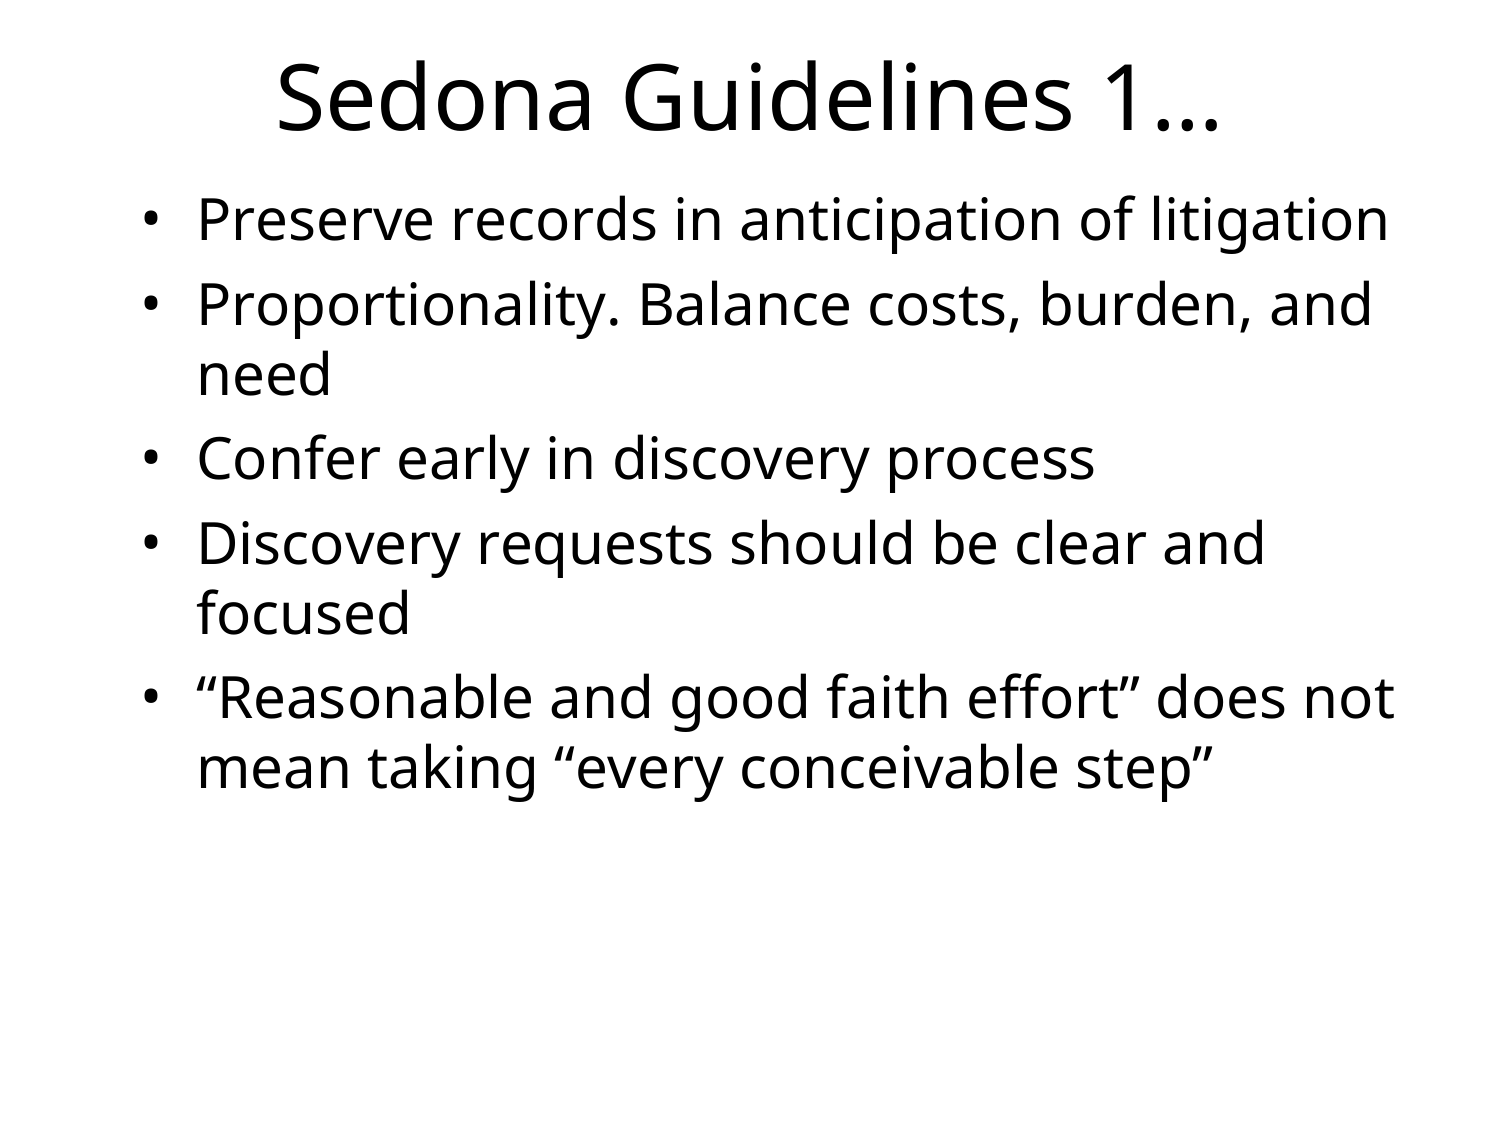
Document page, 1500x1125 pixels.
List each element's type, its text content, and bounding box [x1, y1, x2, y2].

title Sedona Guidelines 1… [112, 24, 1388, 163]
list Preserve records in anticipation of litigation Proportionality. Balance costs, burden, and need Confer early in discovery process Discovery requests should be clear and focused “Reasonable and good faith effort” does not mean taking “every conceivable step” [124, 174, 1413, 1125]
